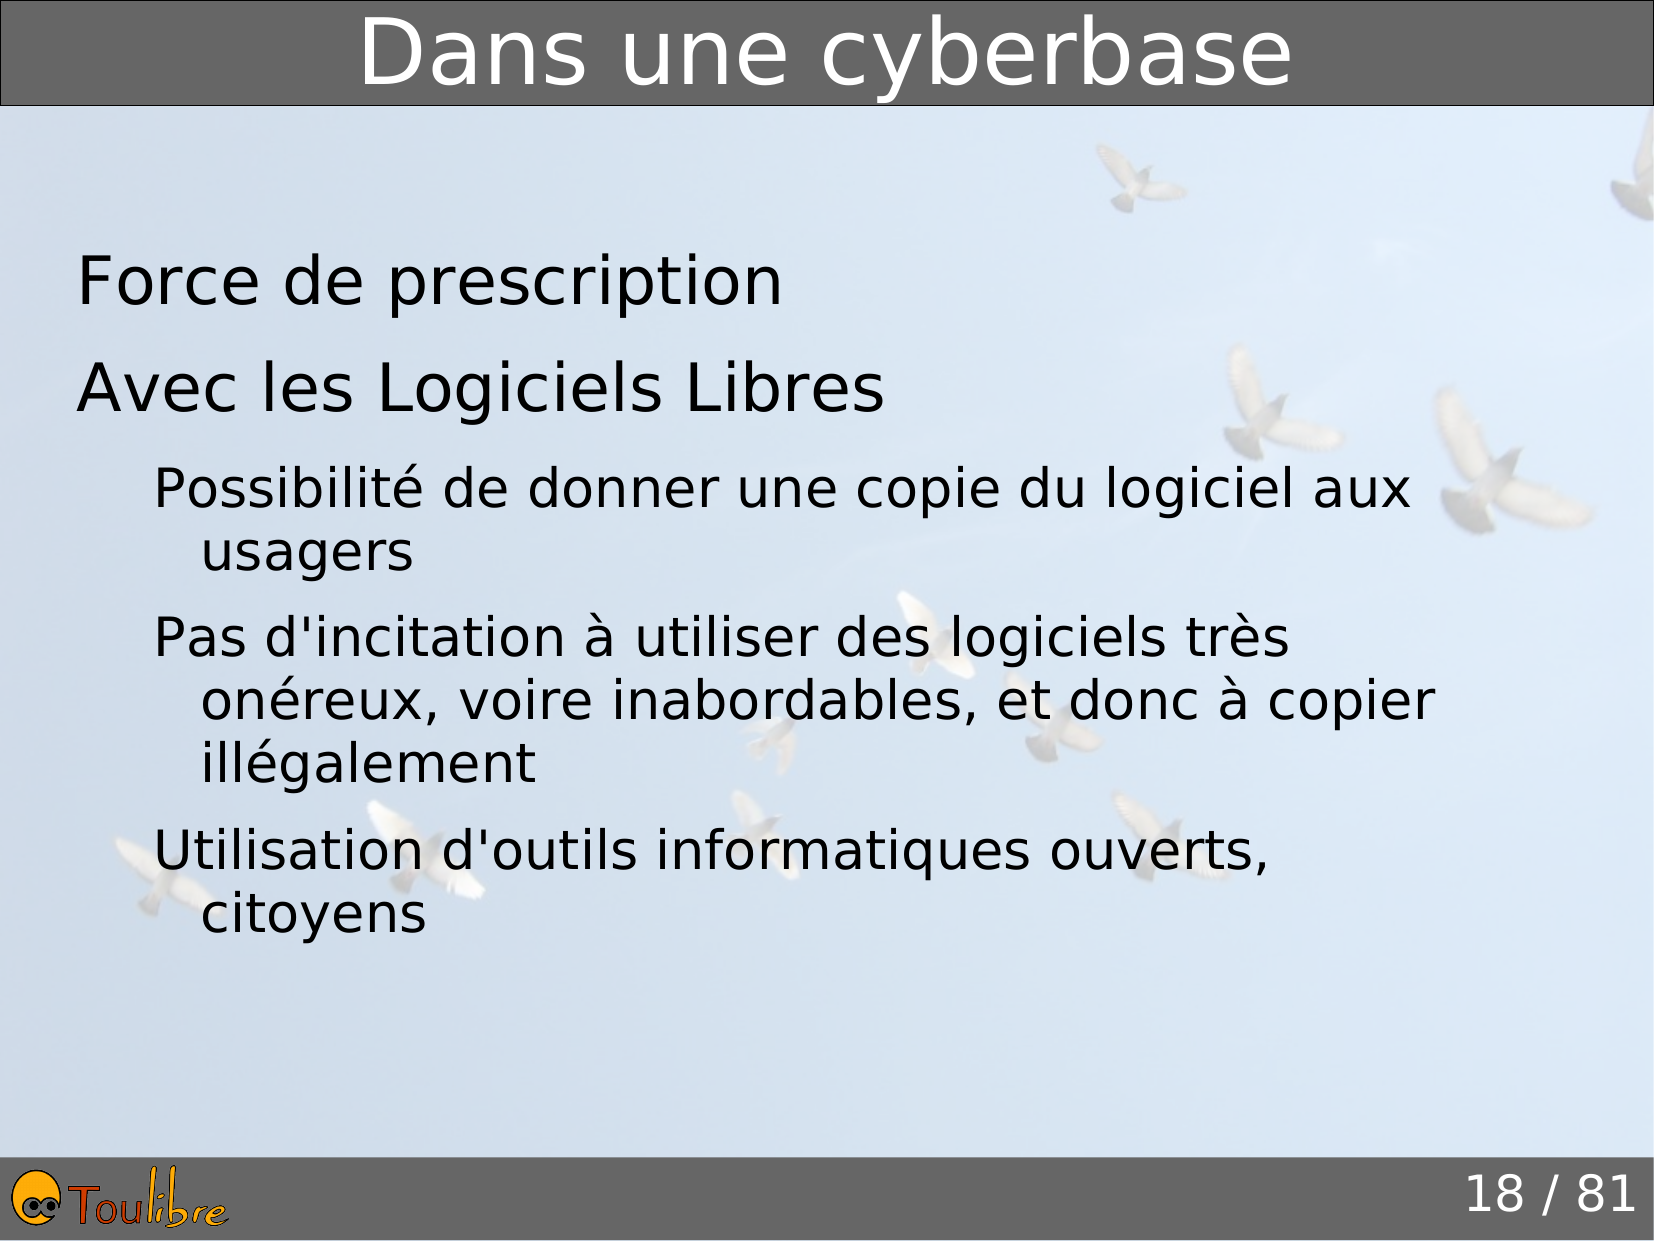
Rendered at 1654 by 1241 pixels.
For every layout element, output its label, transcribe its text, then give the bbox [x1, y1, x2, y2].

title Dans une cyberbase [0, 0, 1654, 107]
picture [11, 1165, 229, 1228]
list Force de prescription Avec les Logiciels Libres Possibilité de donner une copie du logiciel aux usagers Pas d'incitation à utiliser des logiciels très onéreux, voire inabordables, et donc à copier illégalement Utilisation d'outils informatiques ouverts, citoyens [58, 242, 1517, 1038]
